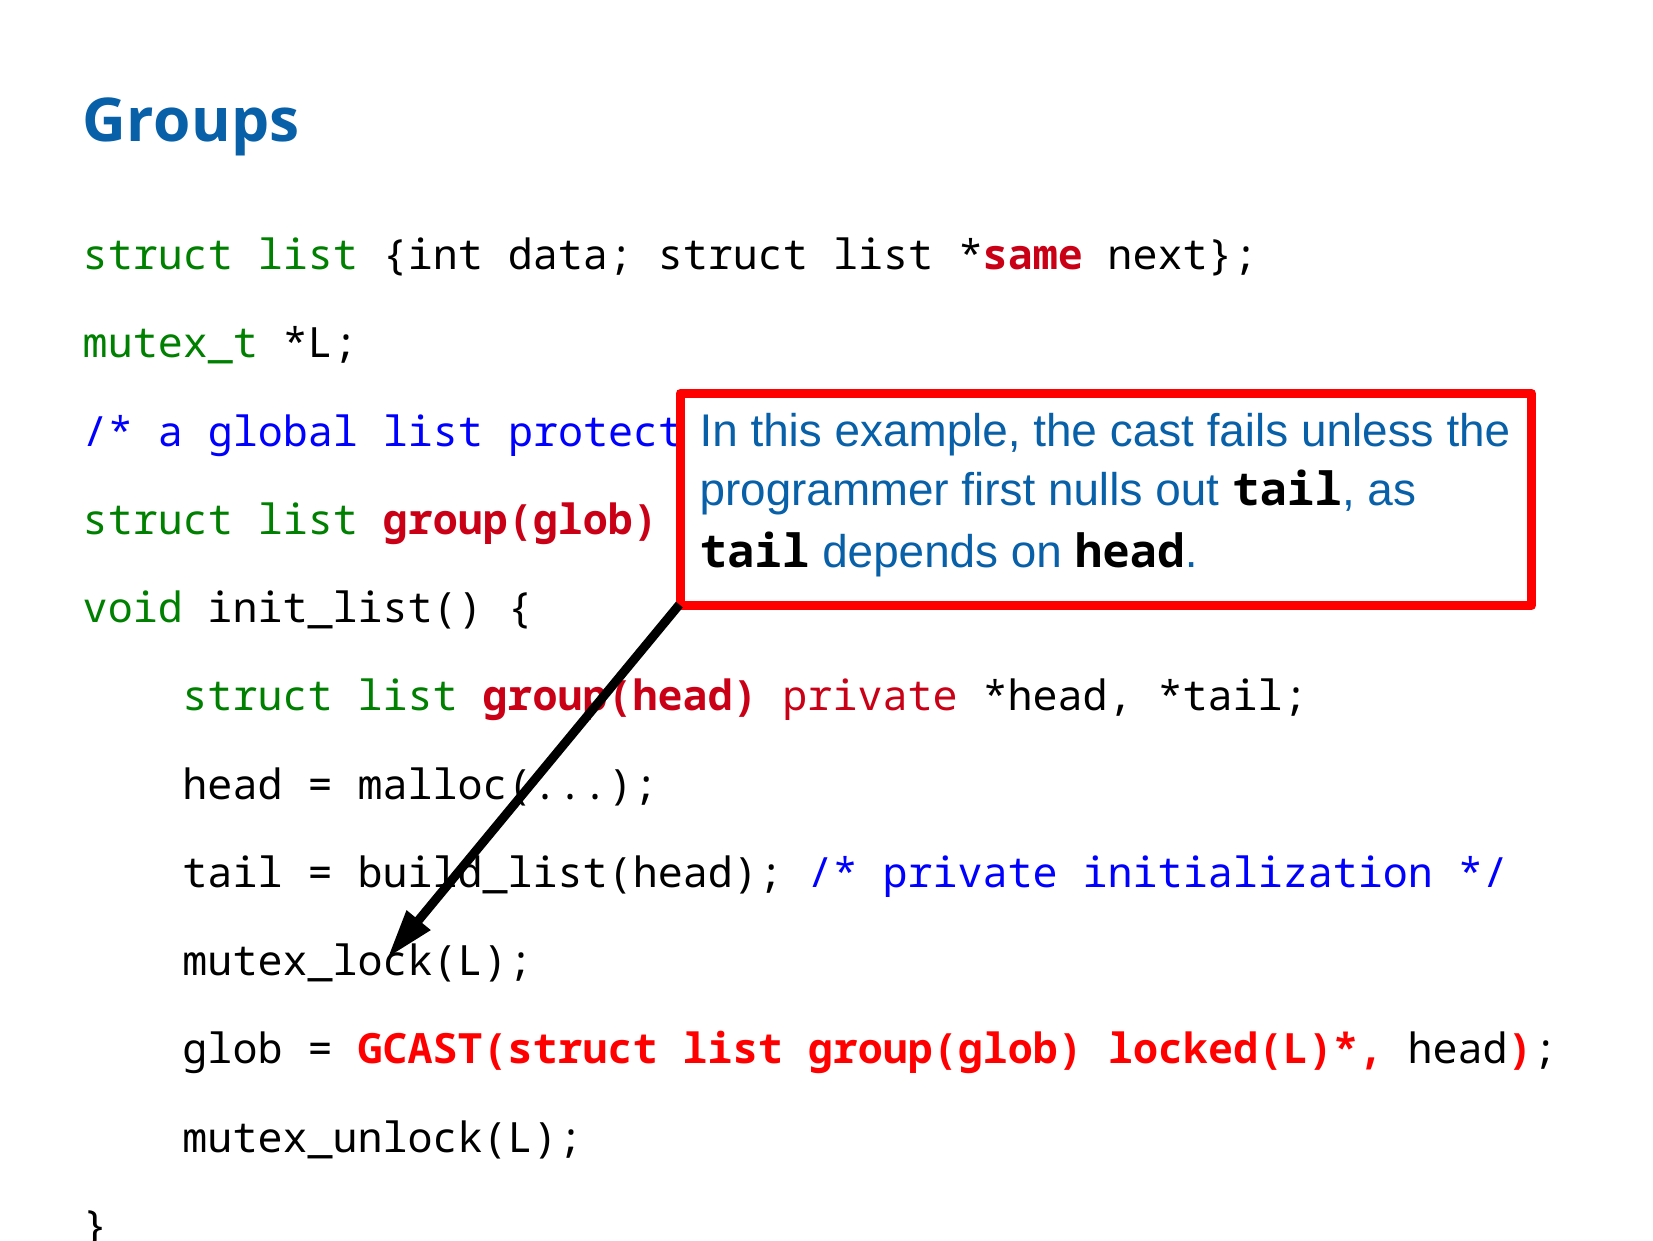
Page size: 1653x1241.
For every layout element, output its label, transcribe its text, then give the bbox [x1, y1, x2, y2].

title Groups [82, 56, 1571, 181]
list struct list {int data; struct list *same next}; mutex_t *L; /* a global list protected by mutex L */ struct list group(glob) locked(L) * locked(L) glob; void init_list() { struct list group(head) private *head, *tail; head = malloc(...); tail = build_list(head); /* private initialization */ mutex_lock(L); glob = GCAST(struct list group(glob) locked(L)*, head); mutex_unlock(L); } [82, 225, 1571, 1169]
text_box In this example, the cast fails unless the programmer first nulls out tail, as tail depends on head. [680, 393, 1532, 606]
